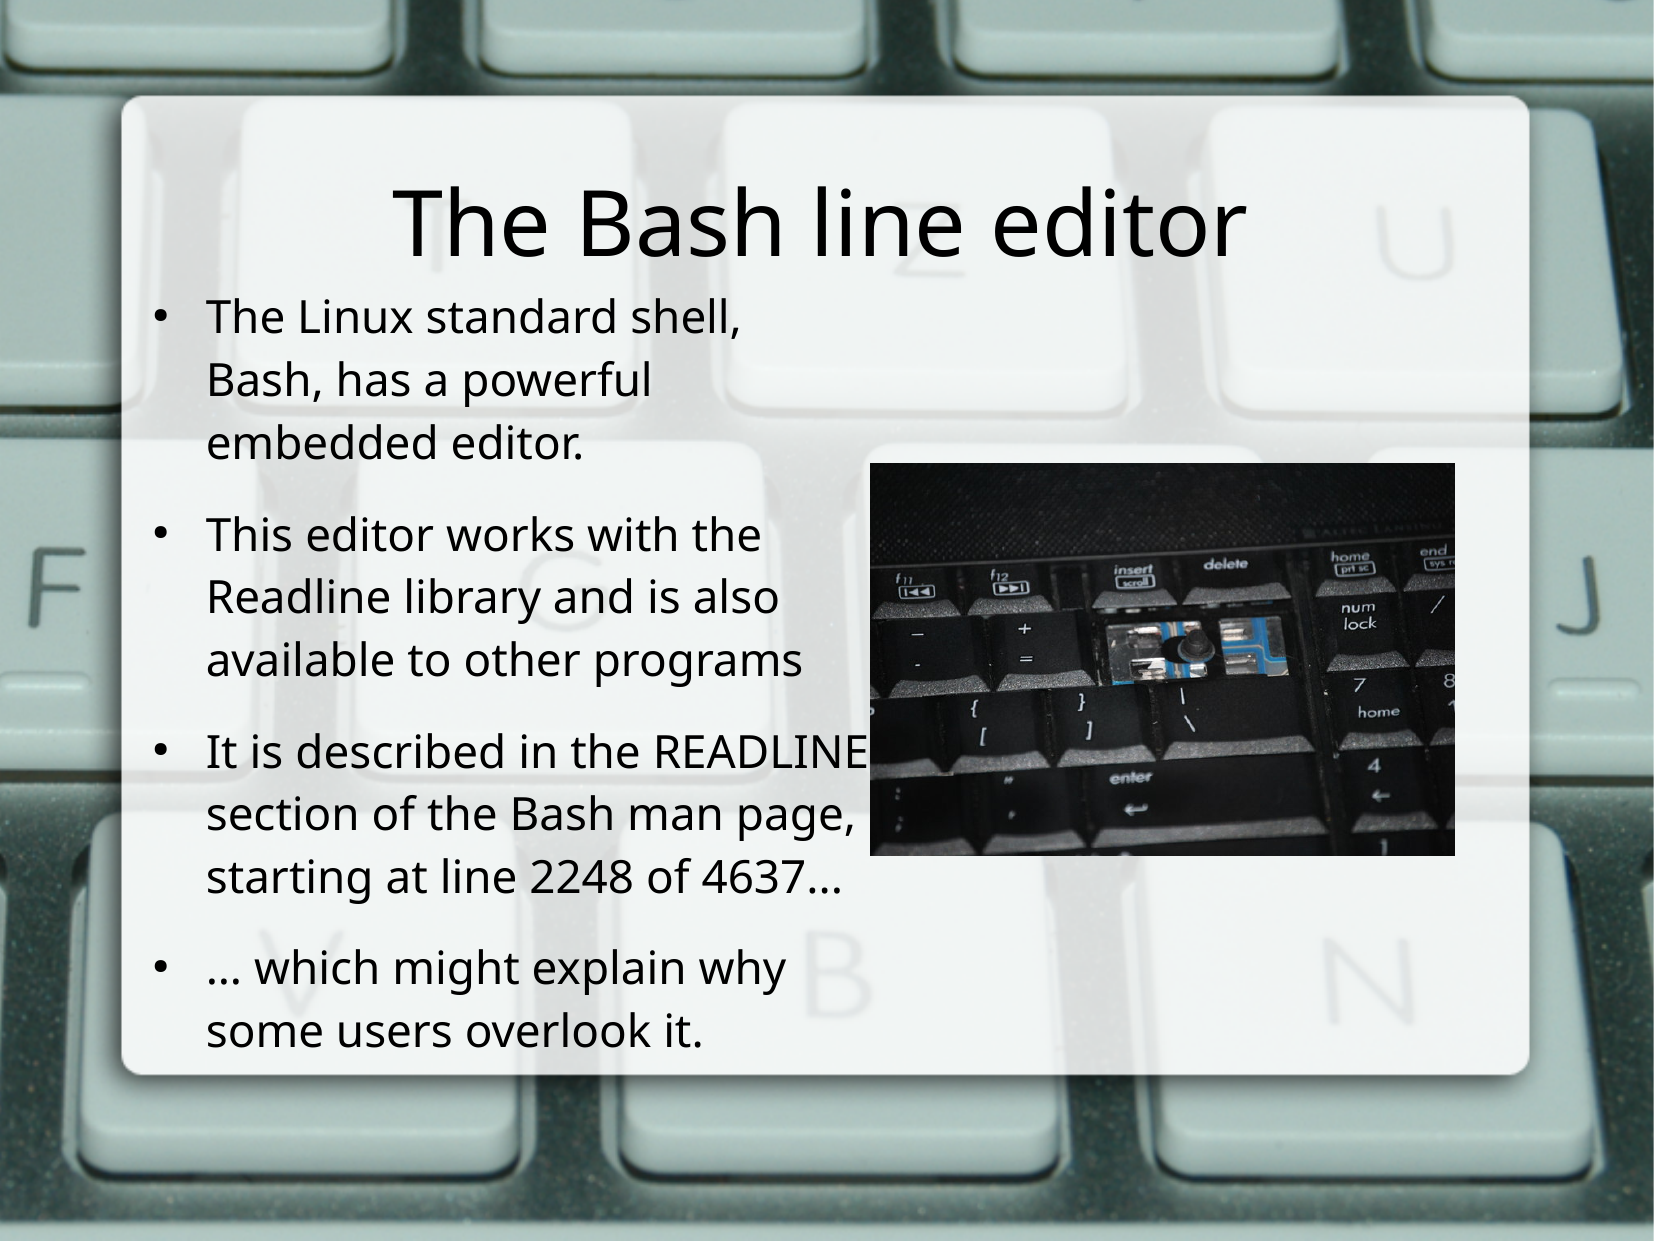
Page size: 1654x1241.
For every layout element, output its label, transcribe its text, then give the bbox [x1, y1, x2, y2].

picture [0, 0, 1654, 1241]
title The Bash line editor [135, 117, 1506, 325]
list The Linux standard shell, Bash, has a powerful embedded editor. This editor works with the Readline library and is also available to other programs It is described in the READLINE section of the Bash man page, starting at line 2248 of 4637... … which might explain why some users overlook it. [135, 285, 871, 1043]
